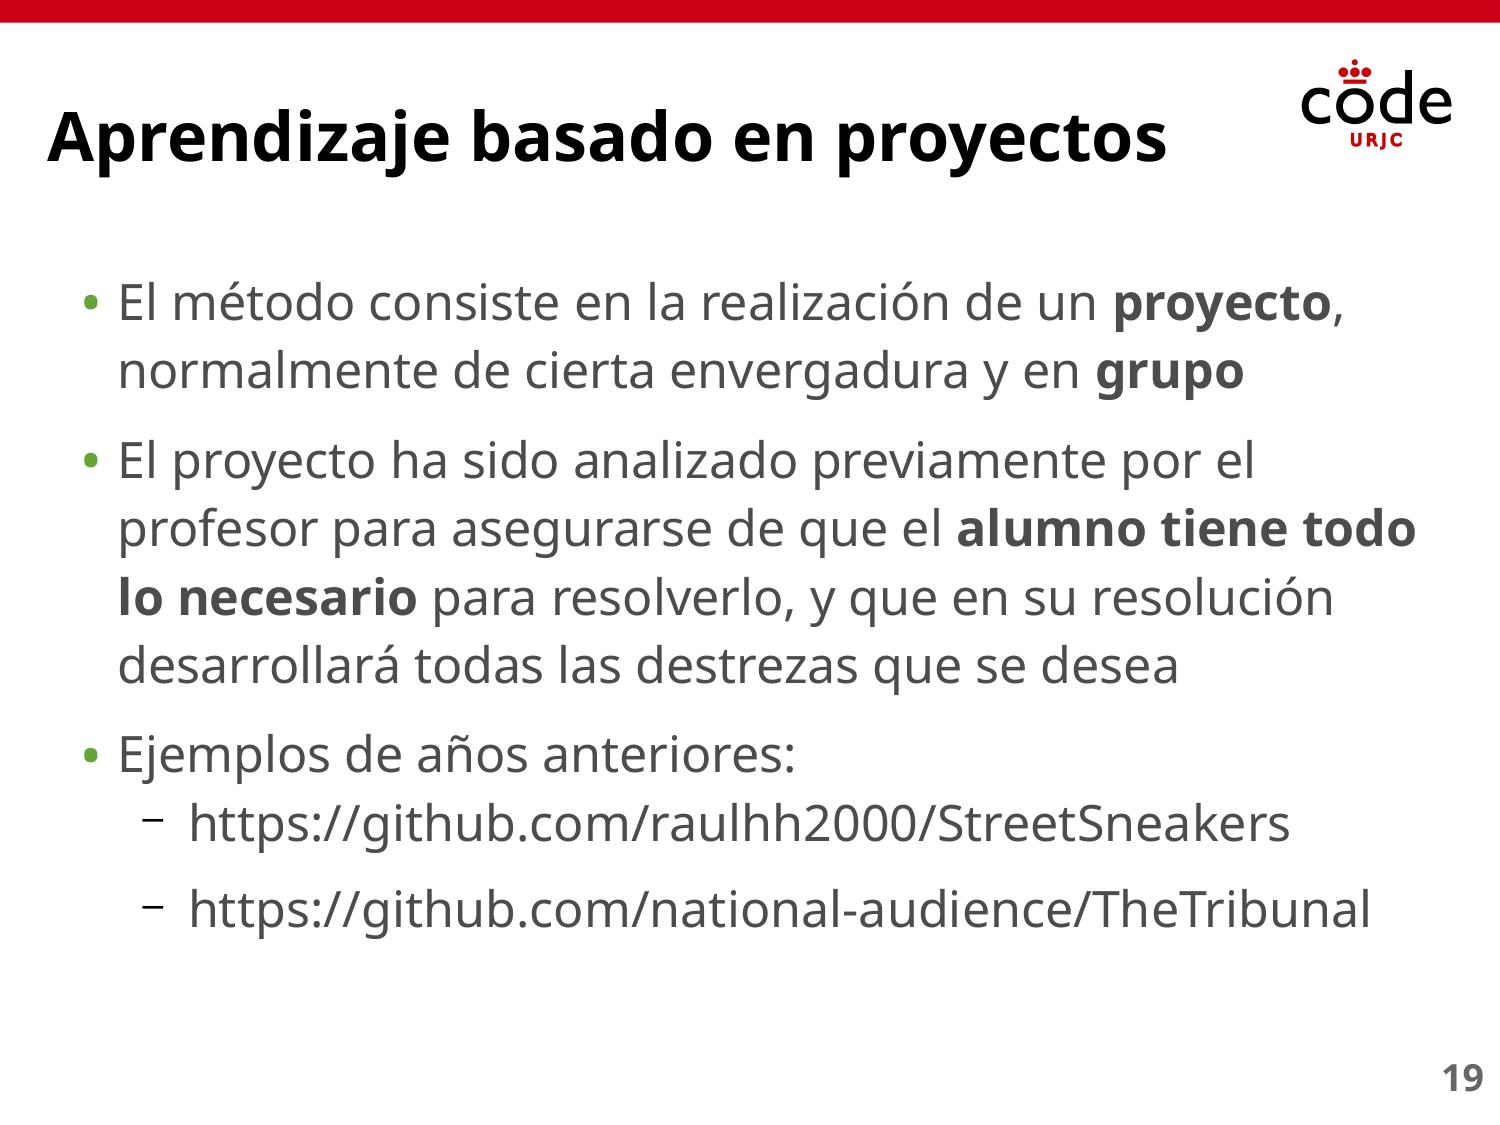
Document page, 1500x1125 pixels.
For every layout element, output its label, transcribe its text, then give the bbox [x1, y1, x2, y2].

list El método consiste en la realización de un proyecto, normalmente de cierta envergadura y en grupo El proyecto ha sido analizado previamente por el profesor para asegurarse de que el alumno tiene todo lo necesario para resolverlo, y que en su resolución desarrollará todas las destrezas que se desea Ejemplos de años anteriores: https://github.com/raulhh2000/StreetSneakers https://github.com/national-audience/TheTribunal [51, 259, 1436, 1013]
title Aprendizaje basado en proyectos [32, 79, 1383, 189]
picture [1284, 50, 1468, 161]
